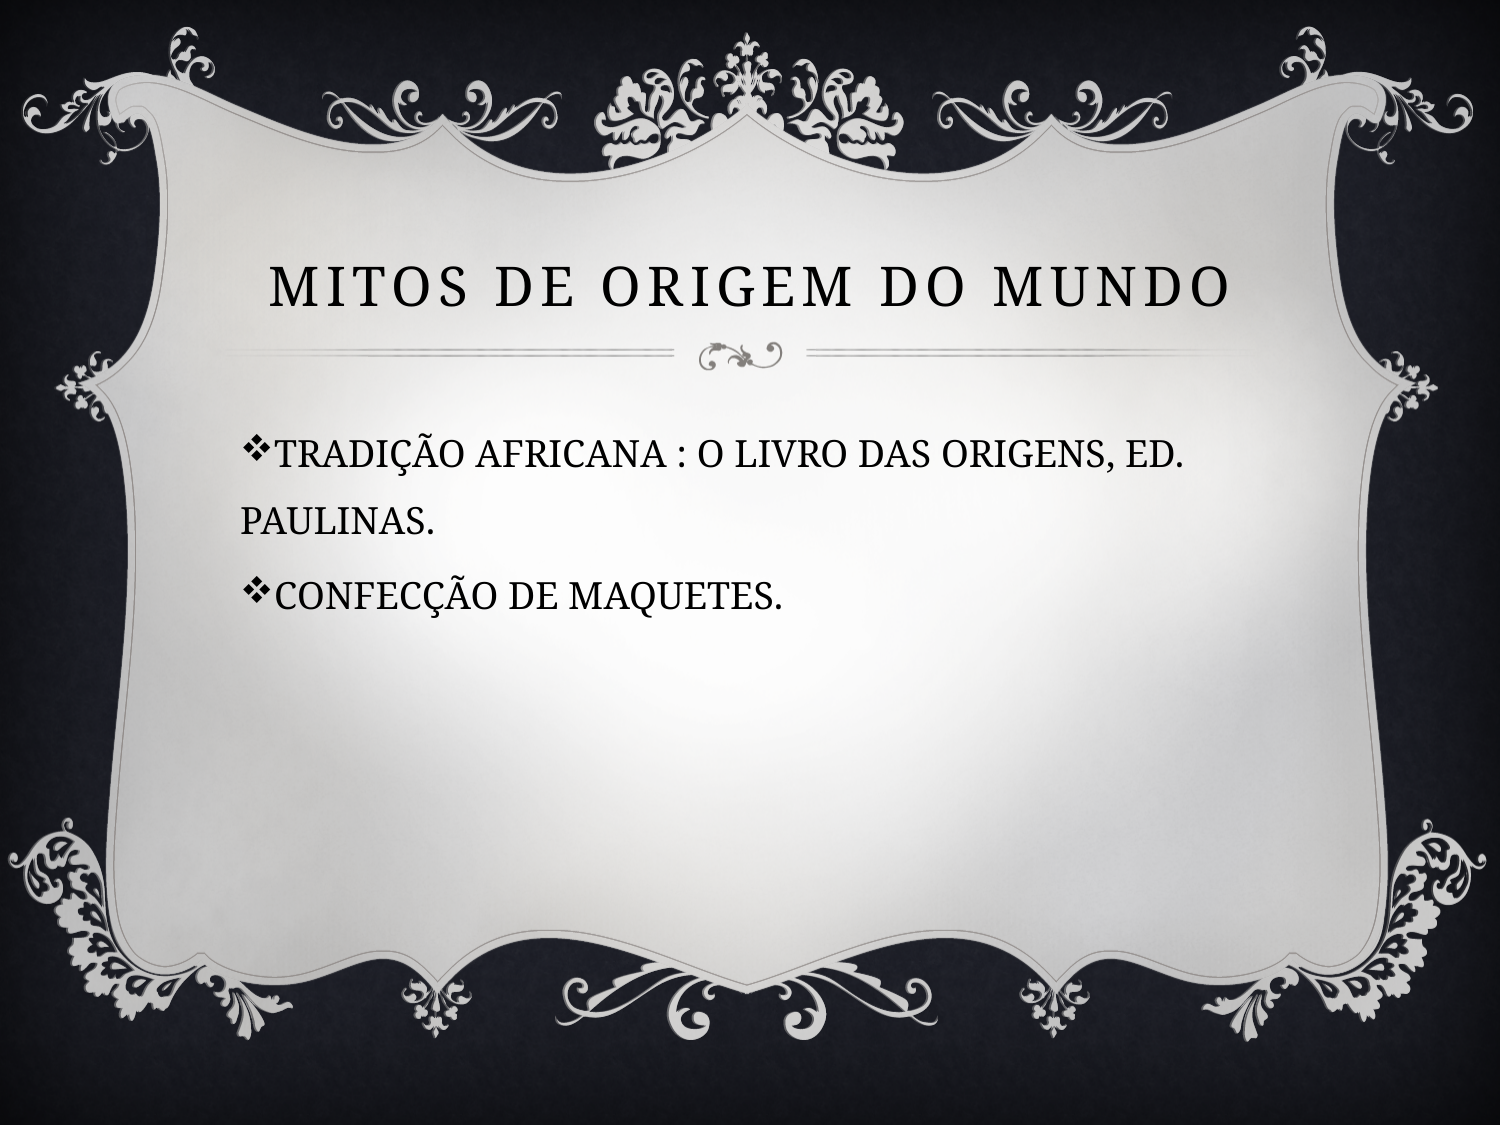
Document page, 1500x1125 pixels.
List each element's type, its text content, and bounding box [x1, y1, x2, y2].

list TRADIÇÃO AFRICANA : O LIVRO DAS ORIGENS, ED. PAULINAS. CONFECÇÃO DE MAQUETES. [225, 399, 1275, 900]
title MITOS DE ORIGEM DO MUNDO [225, 212, 1275, 325]
picture [0, 0, 1500, 1125]
